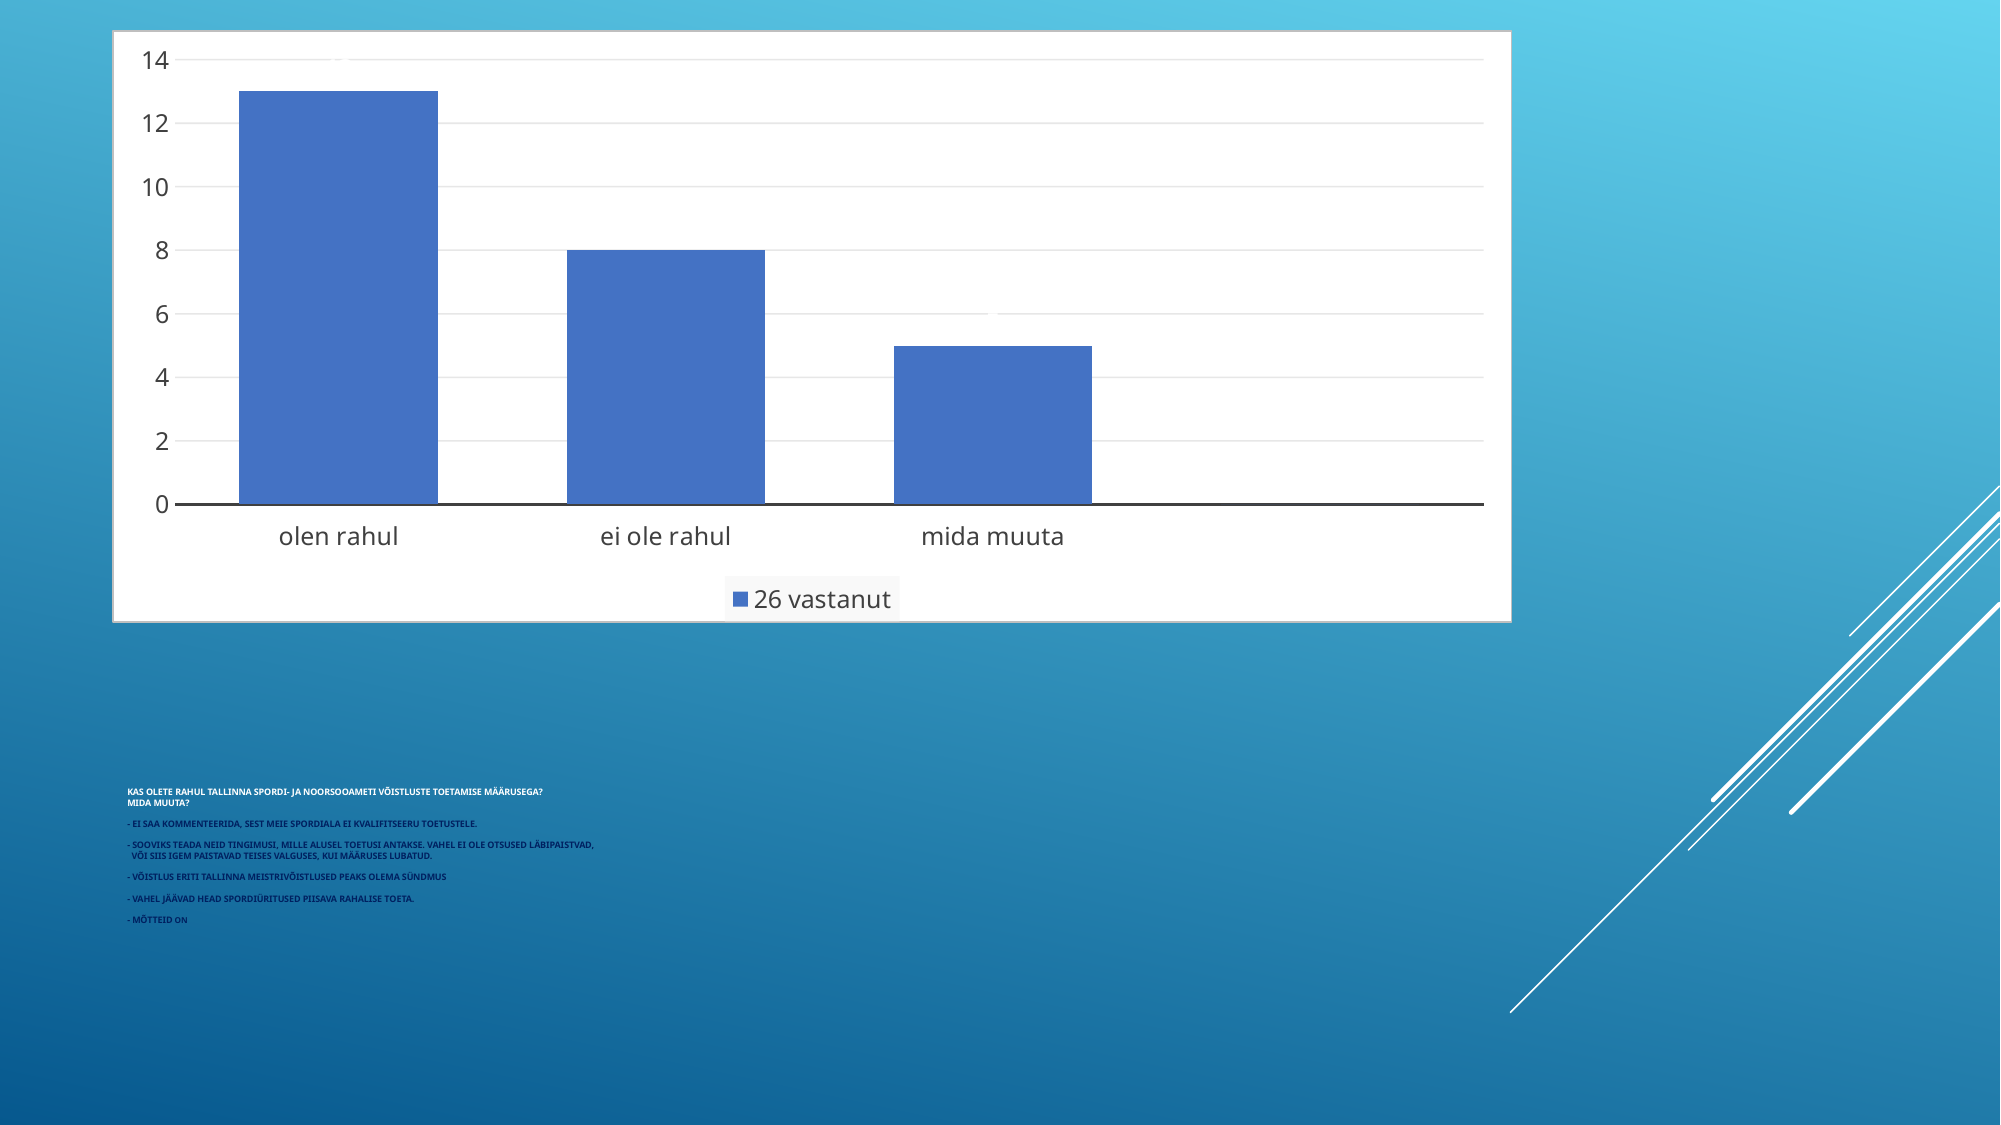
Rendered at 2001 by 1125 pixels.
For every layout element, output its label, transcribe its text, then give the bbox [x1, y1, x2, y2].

chart [112, 29, 1513, 623]
title Kas olete rahul Tallinna Spordi- ja Noorsooameti võistluste toetamise määrusega? MIDA MUUTA? - Ei saa kommenteerida, sest meie spordiala ei kvalifitseeru toetustele. - sooviks teada neid tingimusi, mille alusel toetusi antakse. Vahel ei ole otsused läbipaistvad, või siis igem paistavad teises valguses, kui määruses lubatud. - võistlus eriti Tallinna meistrivõistlused peaks olema SÜNDMUS - Vahel jäävad head spordiüritused piisava rahalise toeta. - Mõtteid on [112, 623, 1513, 1125]
